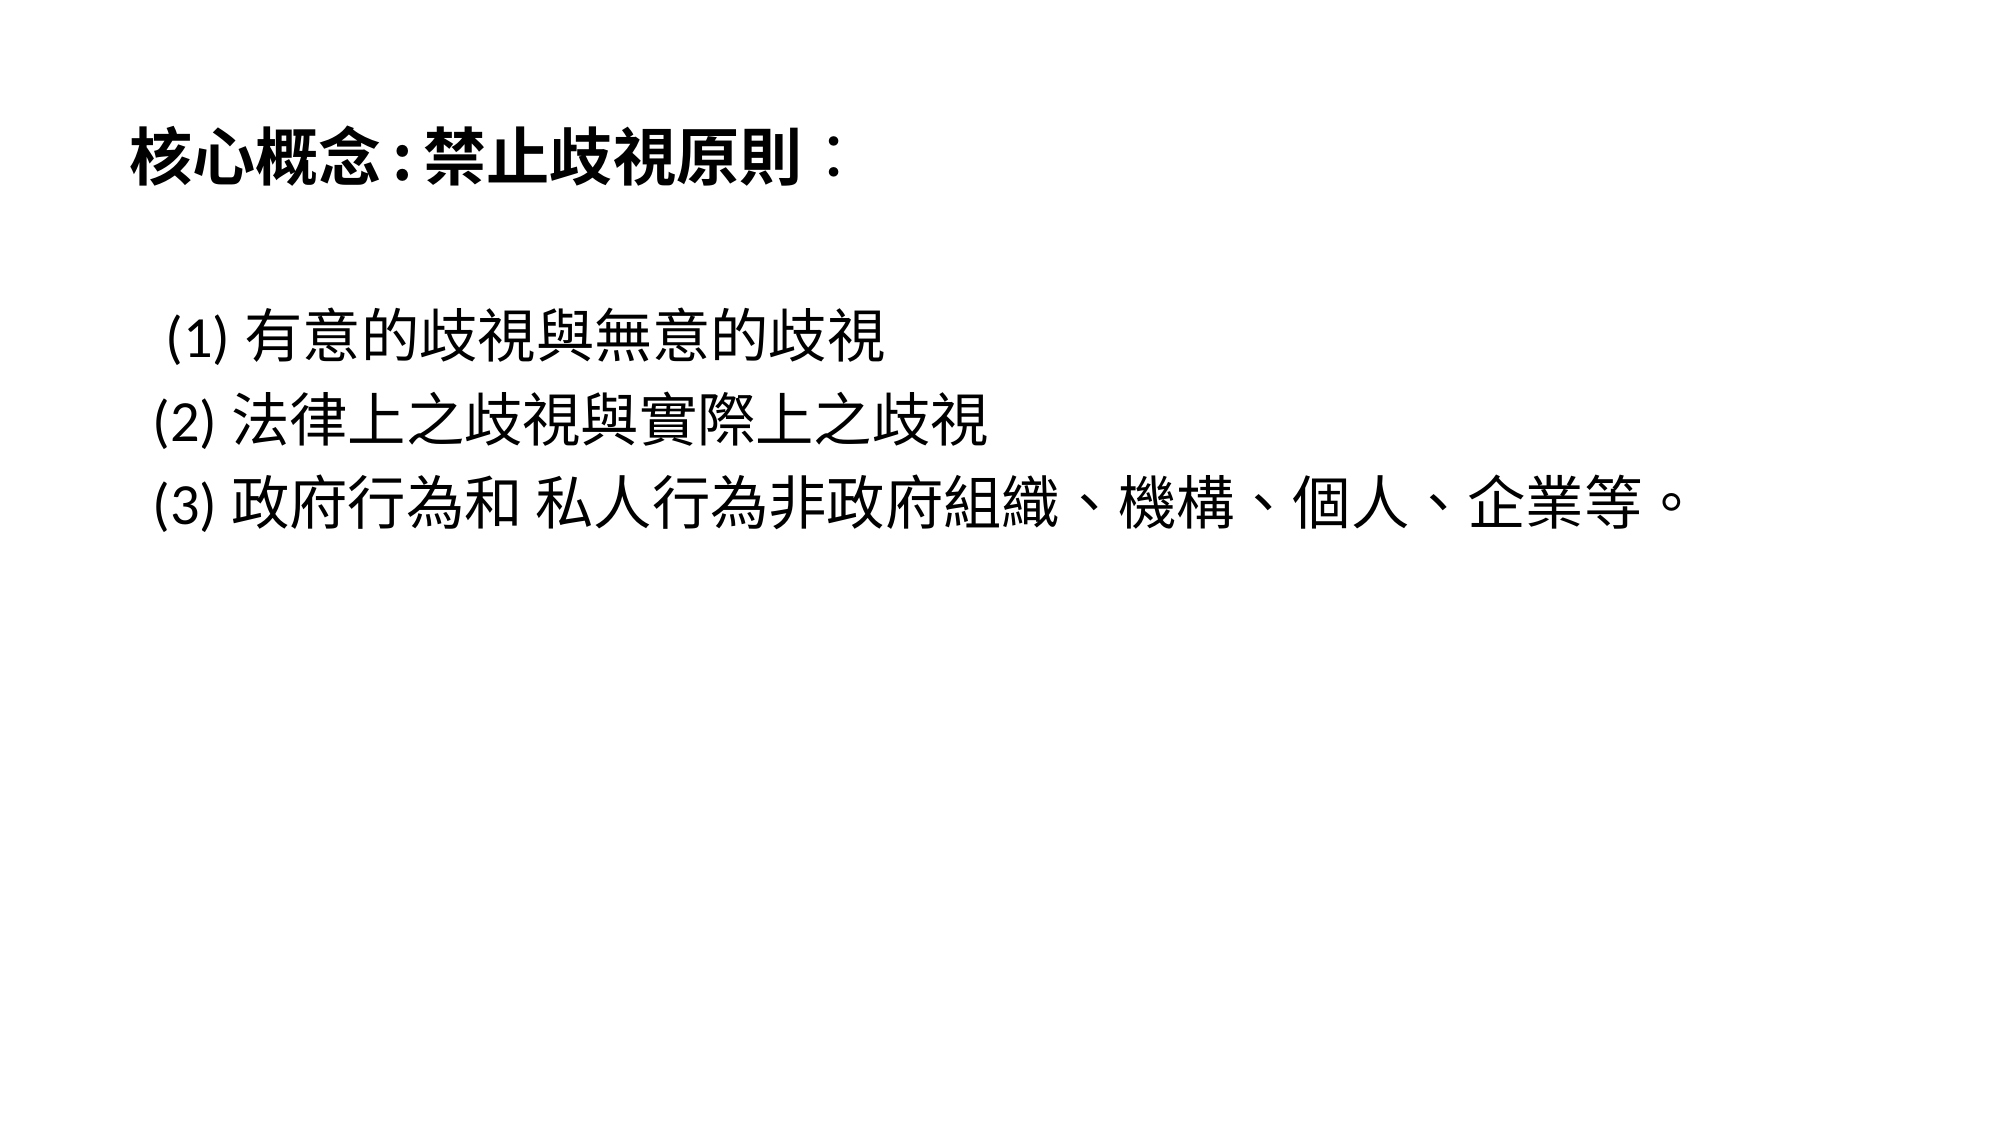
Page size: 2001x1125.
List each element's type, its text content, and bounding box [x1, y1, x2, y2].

title 核心概念:禁止歧視原則： [114, 117, 1863, 278]
list (1)有意的歧視與無意的歧視 (2)法律上之歧視與實際上之歧視 (3)政府行為和 私人行為非政府組織、機構、個人、企業等。 [137, 299, 1863, 1014]
